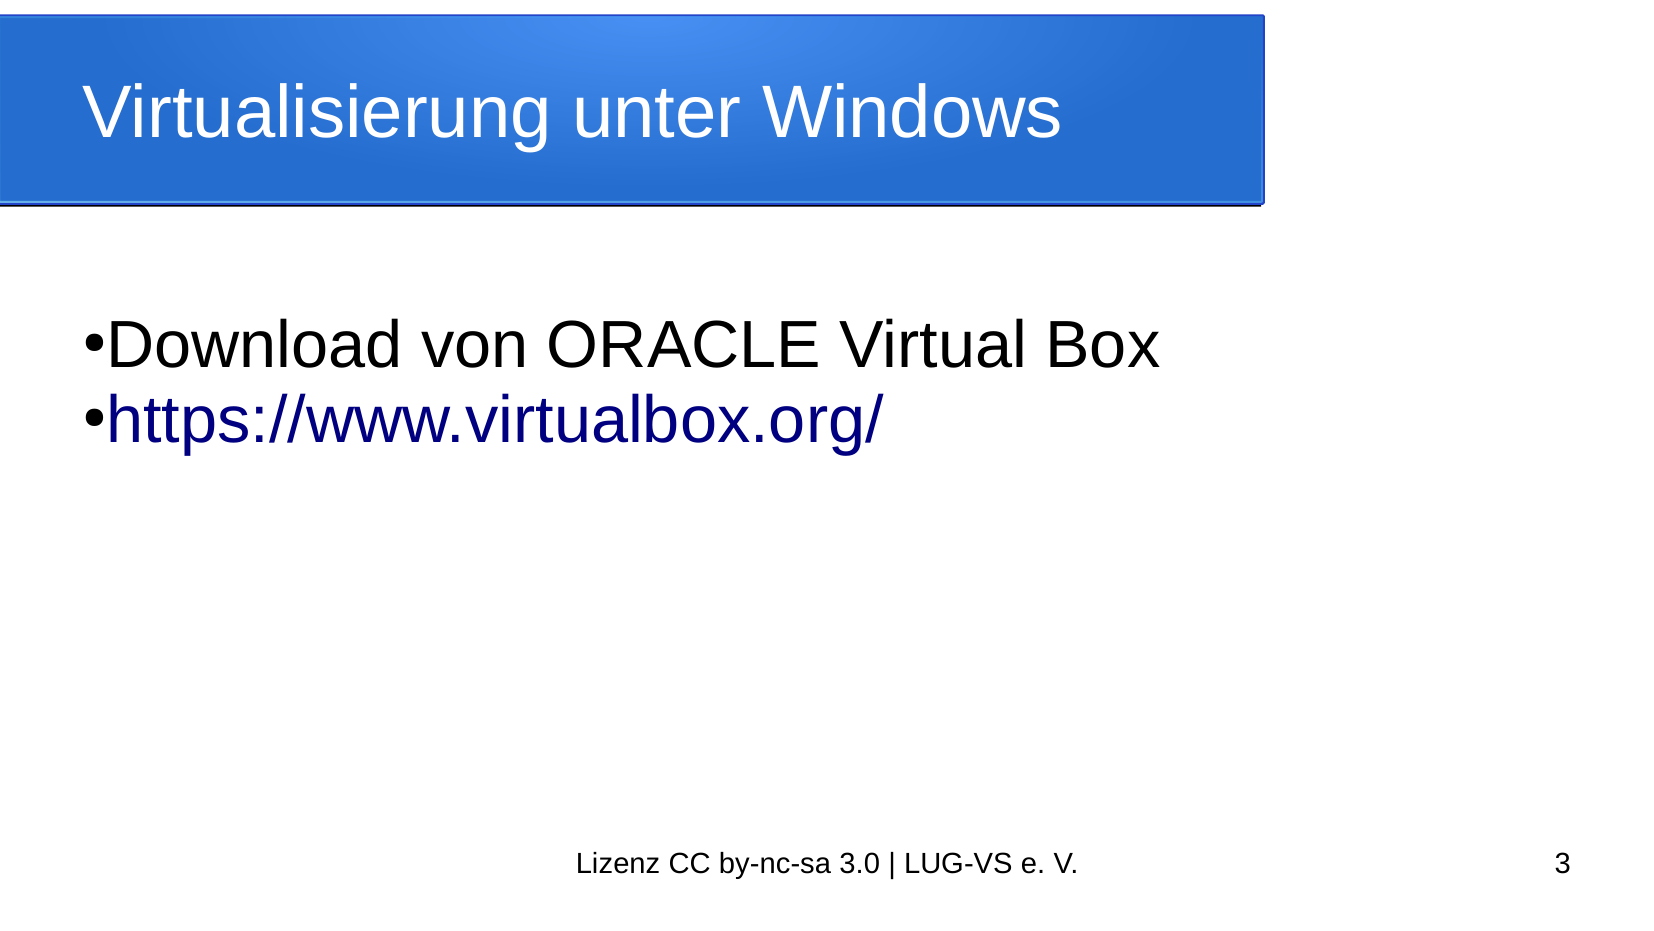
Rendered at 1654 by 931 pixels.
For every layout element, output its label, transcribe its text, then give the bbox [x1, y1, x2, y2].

title Virtualisierung unter Windows [82, 35, 1235, 189]
subtitle Download von ORACLE Virtual Box https://www.virtualbox.org/ [82, 224, 1571, 764]
